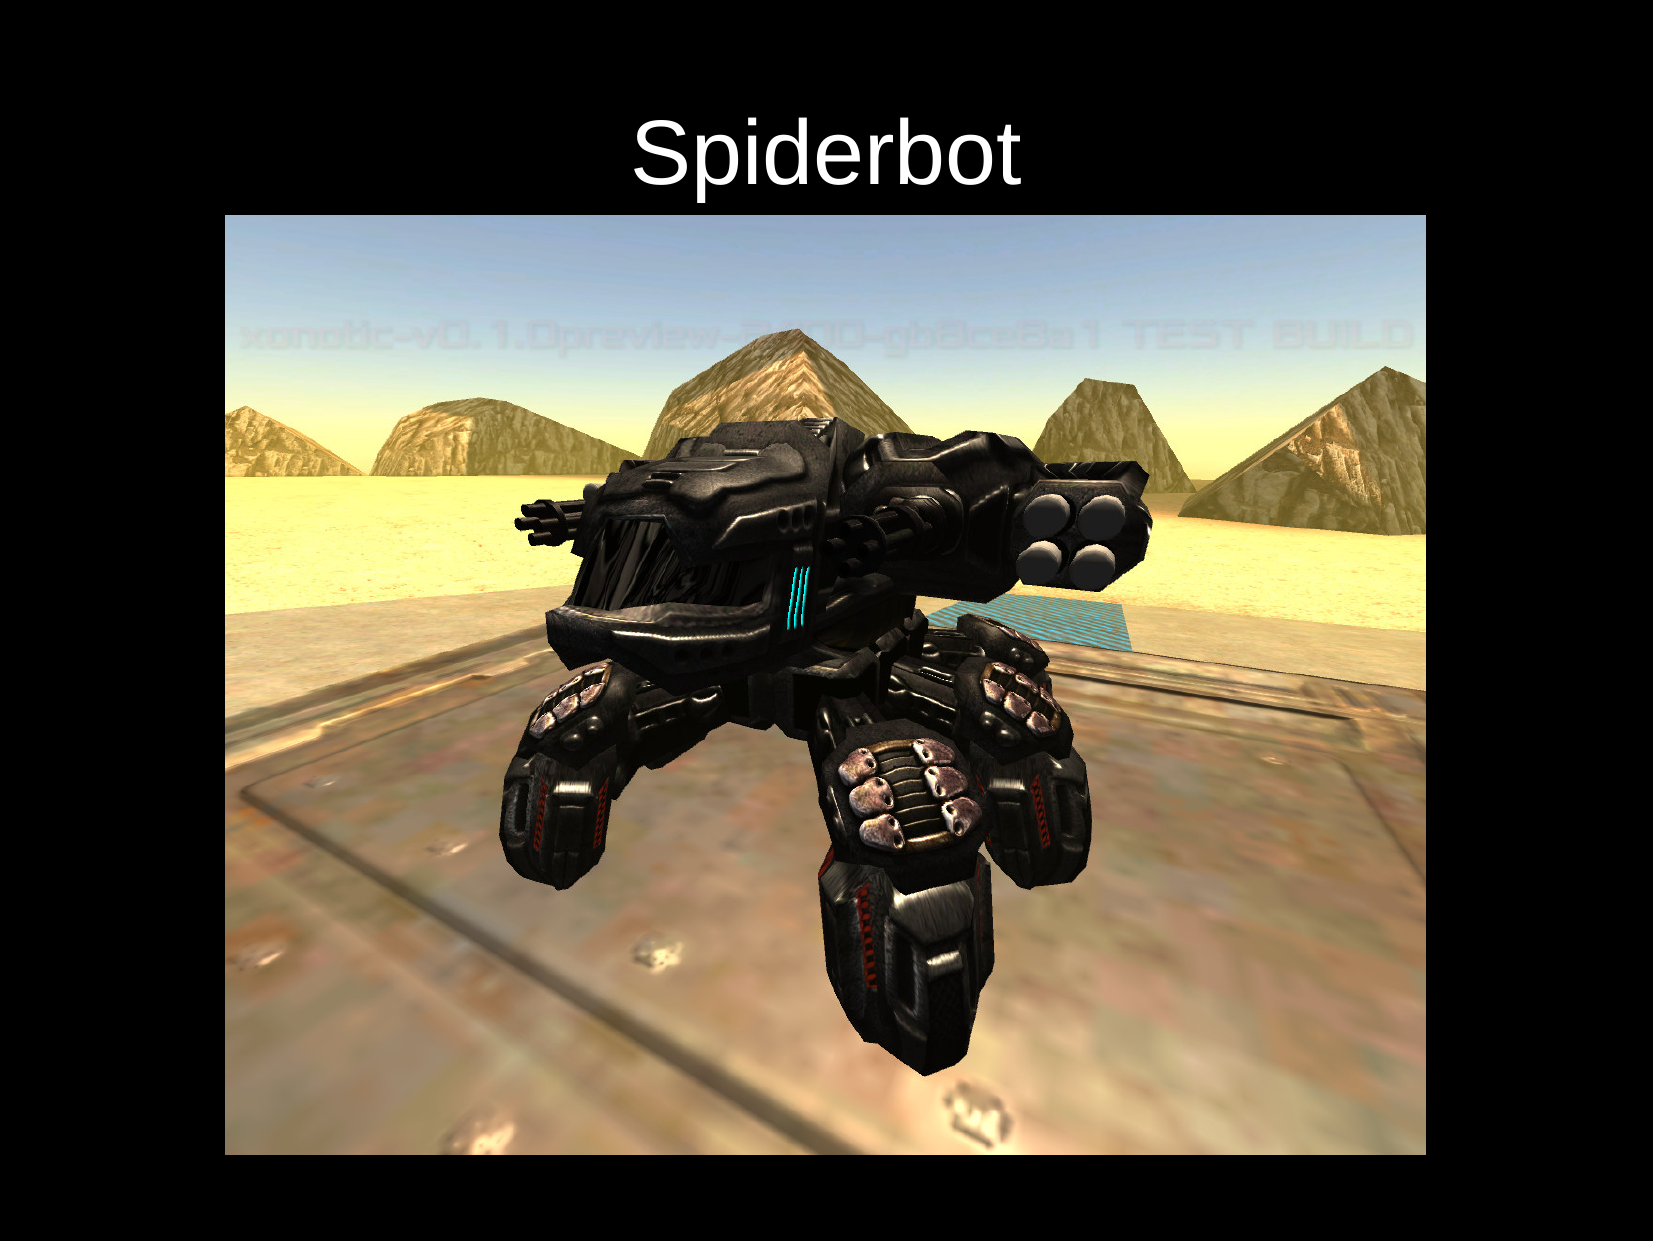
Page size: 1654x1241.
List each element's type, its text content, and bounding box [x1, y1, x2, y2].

title Spiderbot [82, 49, 1571, 257]
picture [225, 215, 1426, 1156]
